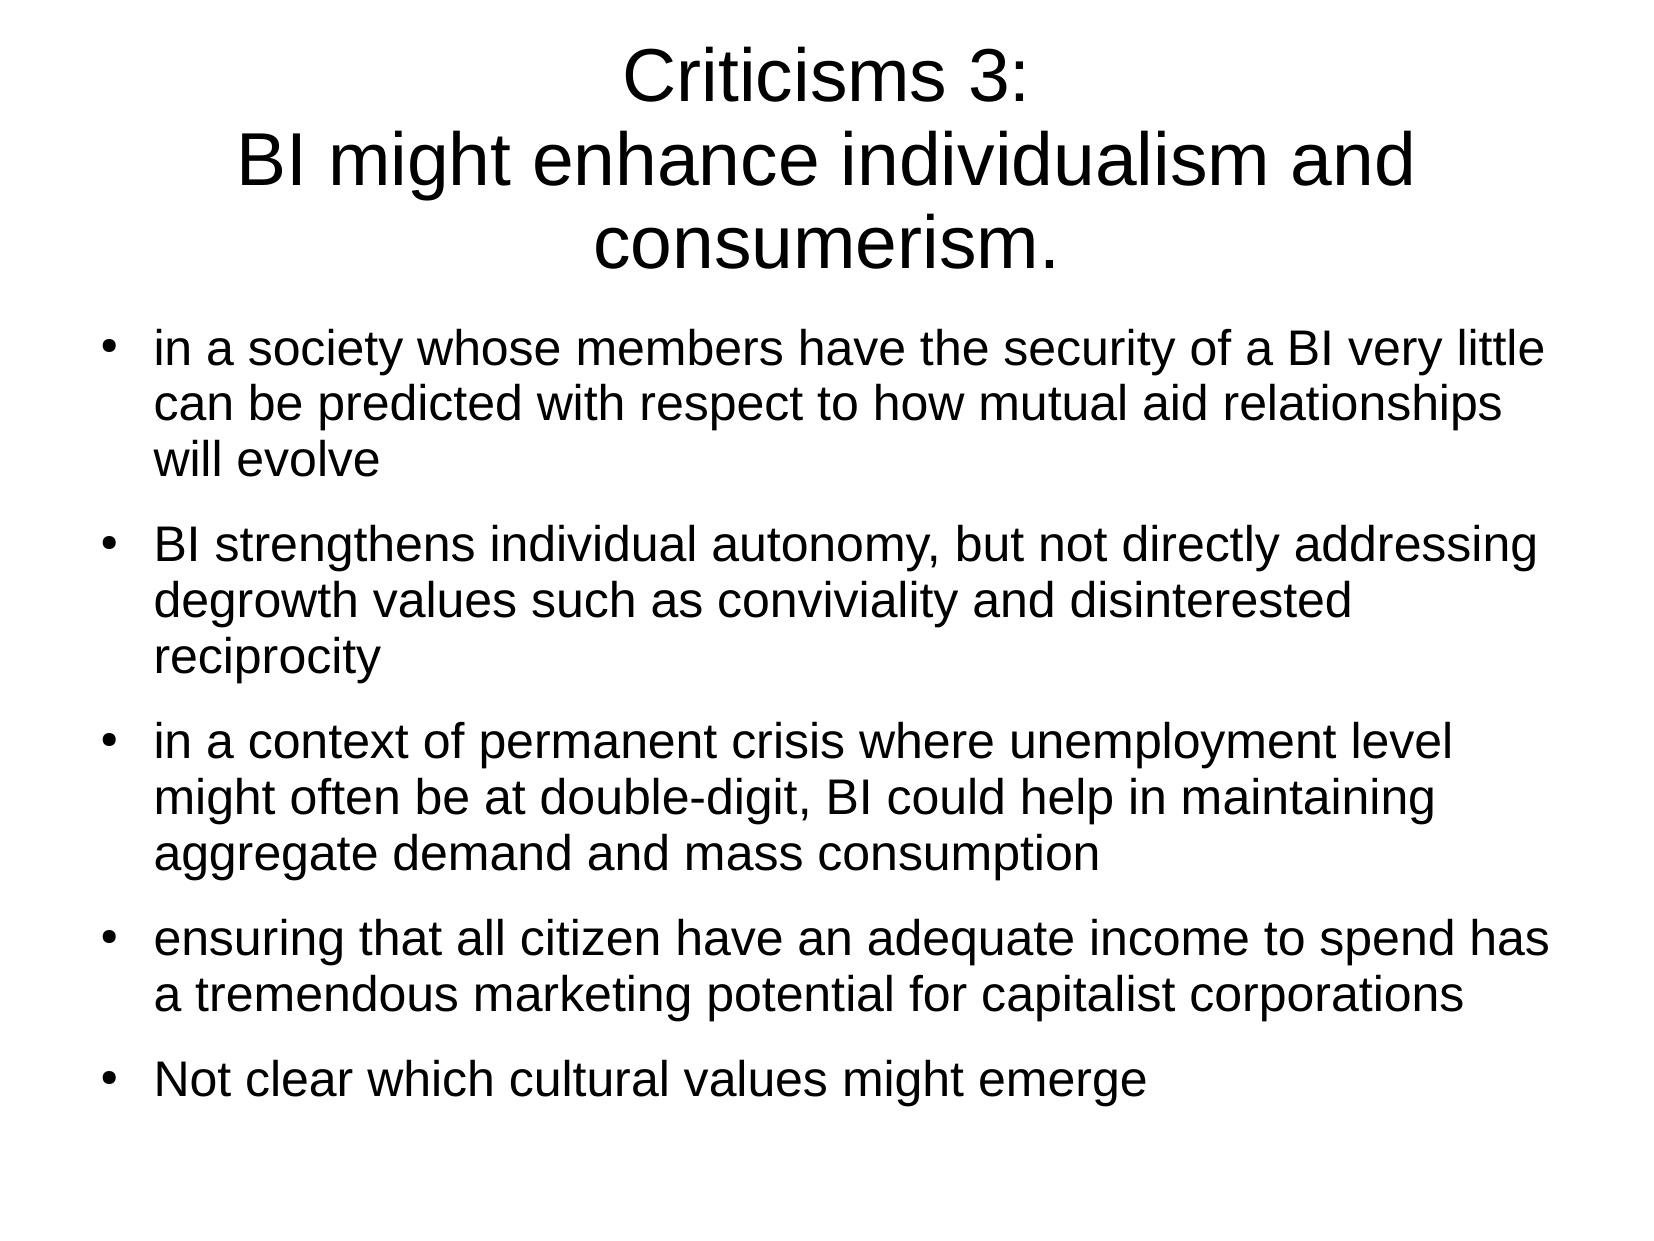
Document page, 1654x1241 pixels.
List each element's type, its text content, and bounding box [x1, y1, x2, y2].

title Criticisms 3: BI might enhance individualism and consumerism. [82, 32, 1571, 285]
list in a society whose members have the security of a BI very little can be predicted with respect to how mutual aid relationships will evolve BI strengthens individual autonomy, but not directly addressing degrowth values such as conviviality and disinterested reciprocity in a context of permanent crisis where unemployment level might often be at double-digit, BI could help in maintaining aggregate demand and mass consumption ensuring that all citizen have an adequate income to spend has a tremendous marketing potential for capitalist corporations Not clear which cultural values might emerge [82, 319, 1571, 1141]
